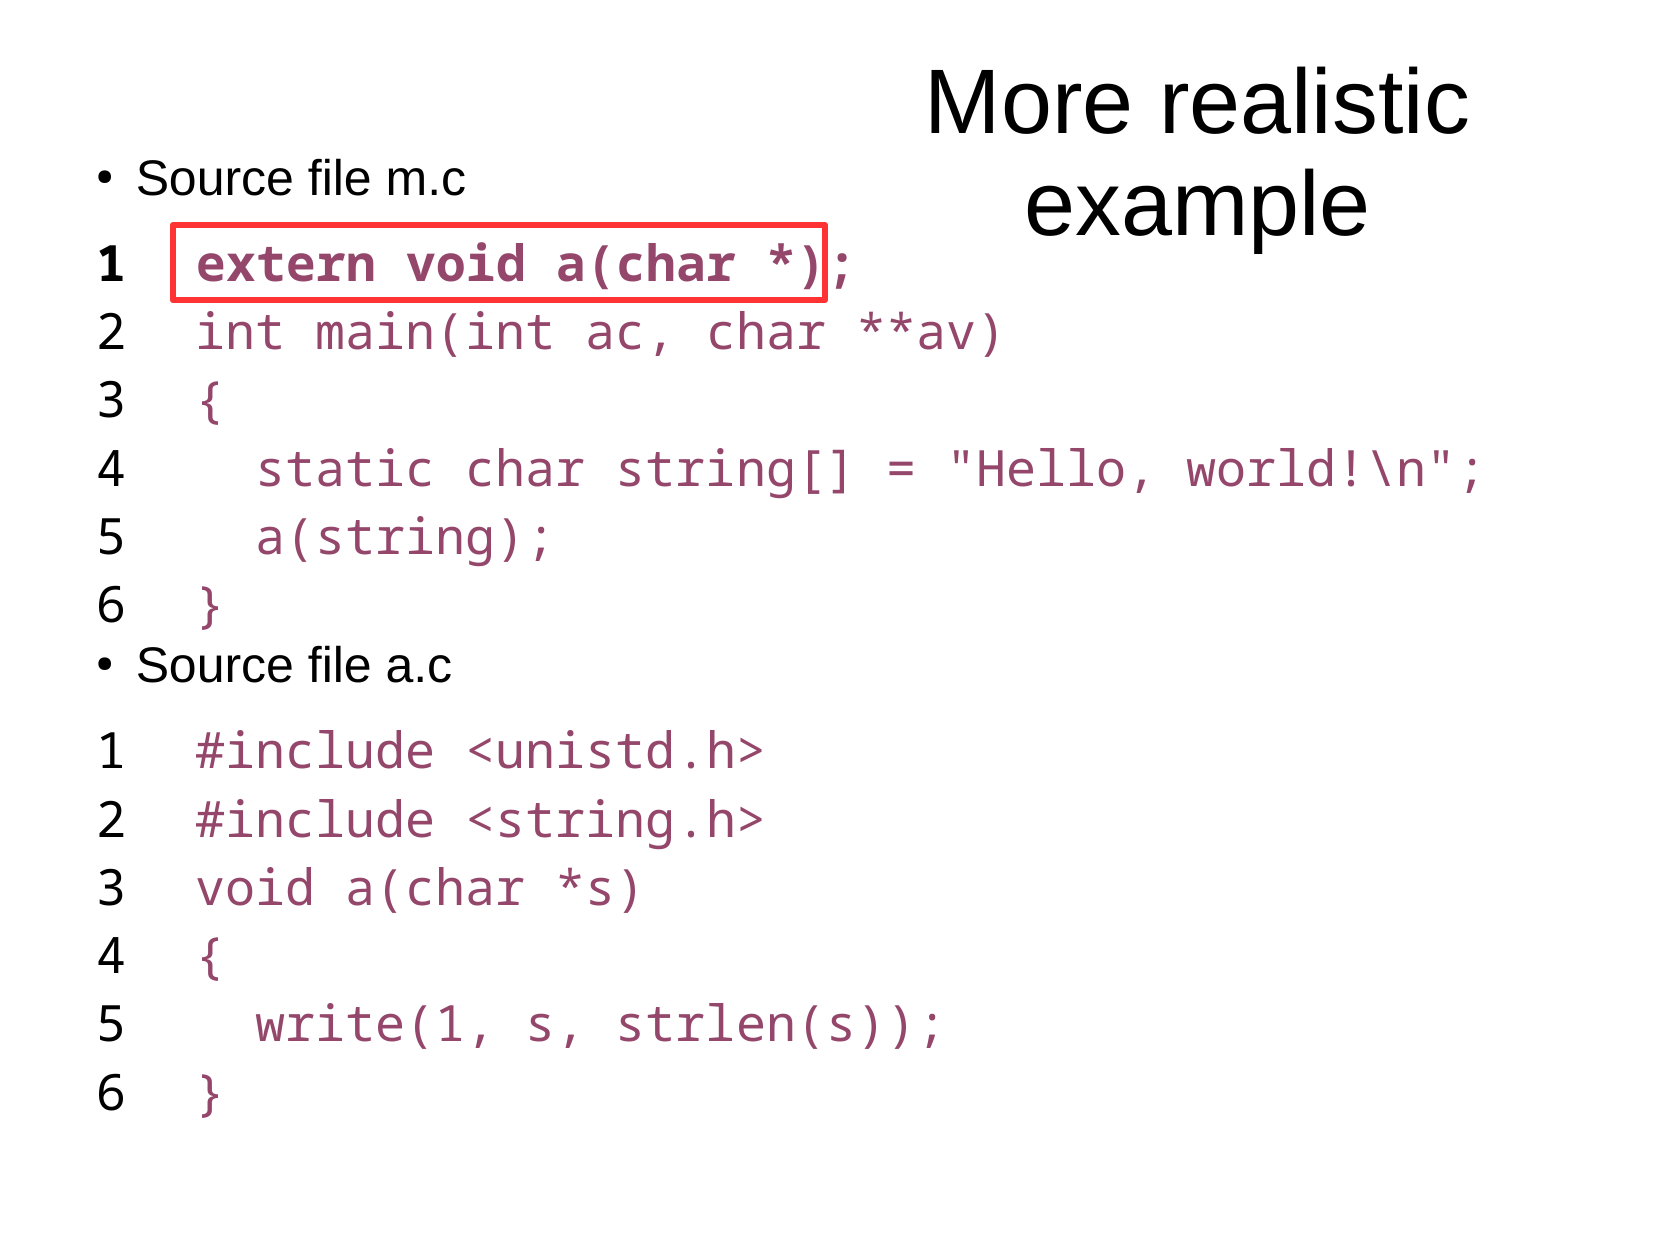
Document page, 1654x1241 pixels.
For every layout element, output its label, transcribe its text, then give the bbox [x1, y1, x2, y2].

list Source file m.c extern void a(char *); int main(int ac, char **av) { static char string[] = "Hello, world!\n"; a(string); } Source file a.c #include <unistd.h> #include <string.h> void a(char *s) { write(1, s, strlen(s)); } [82, 150, 1571, 1126]
title More realistic example [825, 49, 1571, 150]
